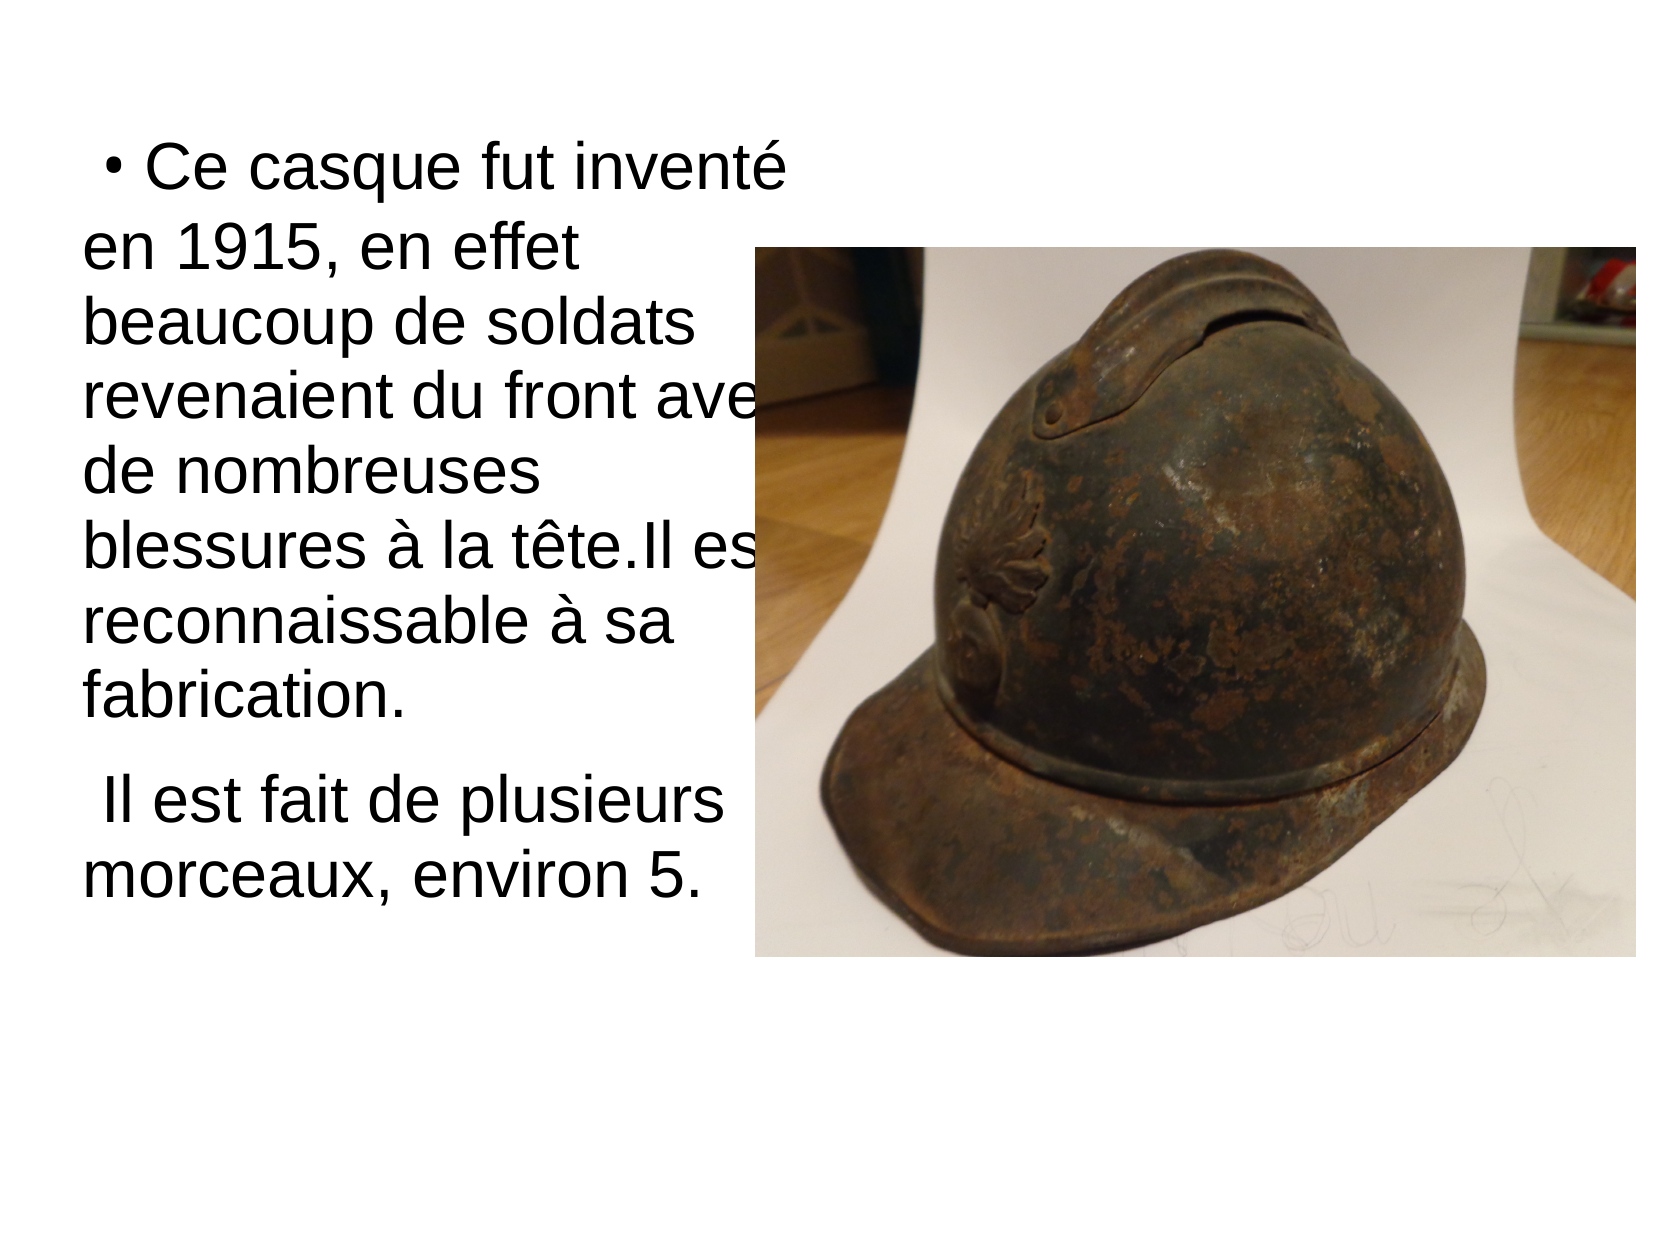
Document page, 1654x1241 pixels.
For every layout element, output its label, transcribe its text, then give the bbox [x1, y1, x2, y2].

list • Ce casque fut inventé en 1915, en effet beaucoup de soldats revenaient du front avec de nombreuses blessures à la tête.Il est reconnaissable à sa fabrication. Il est fait de plusieurs morceaux, environ 5. [82, 118, 809, 1010]
picture [755, 247, 1636, 957]
